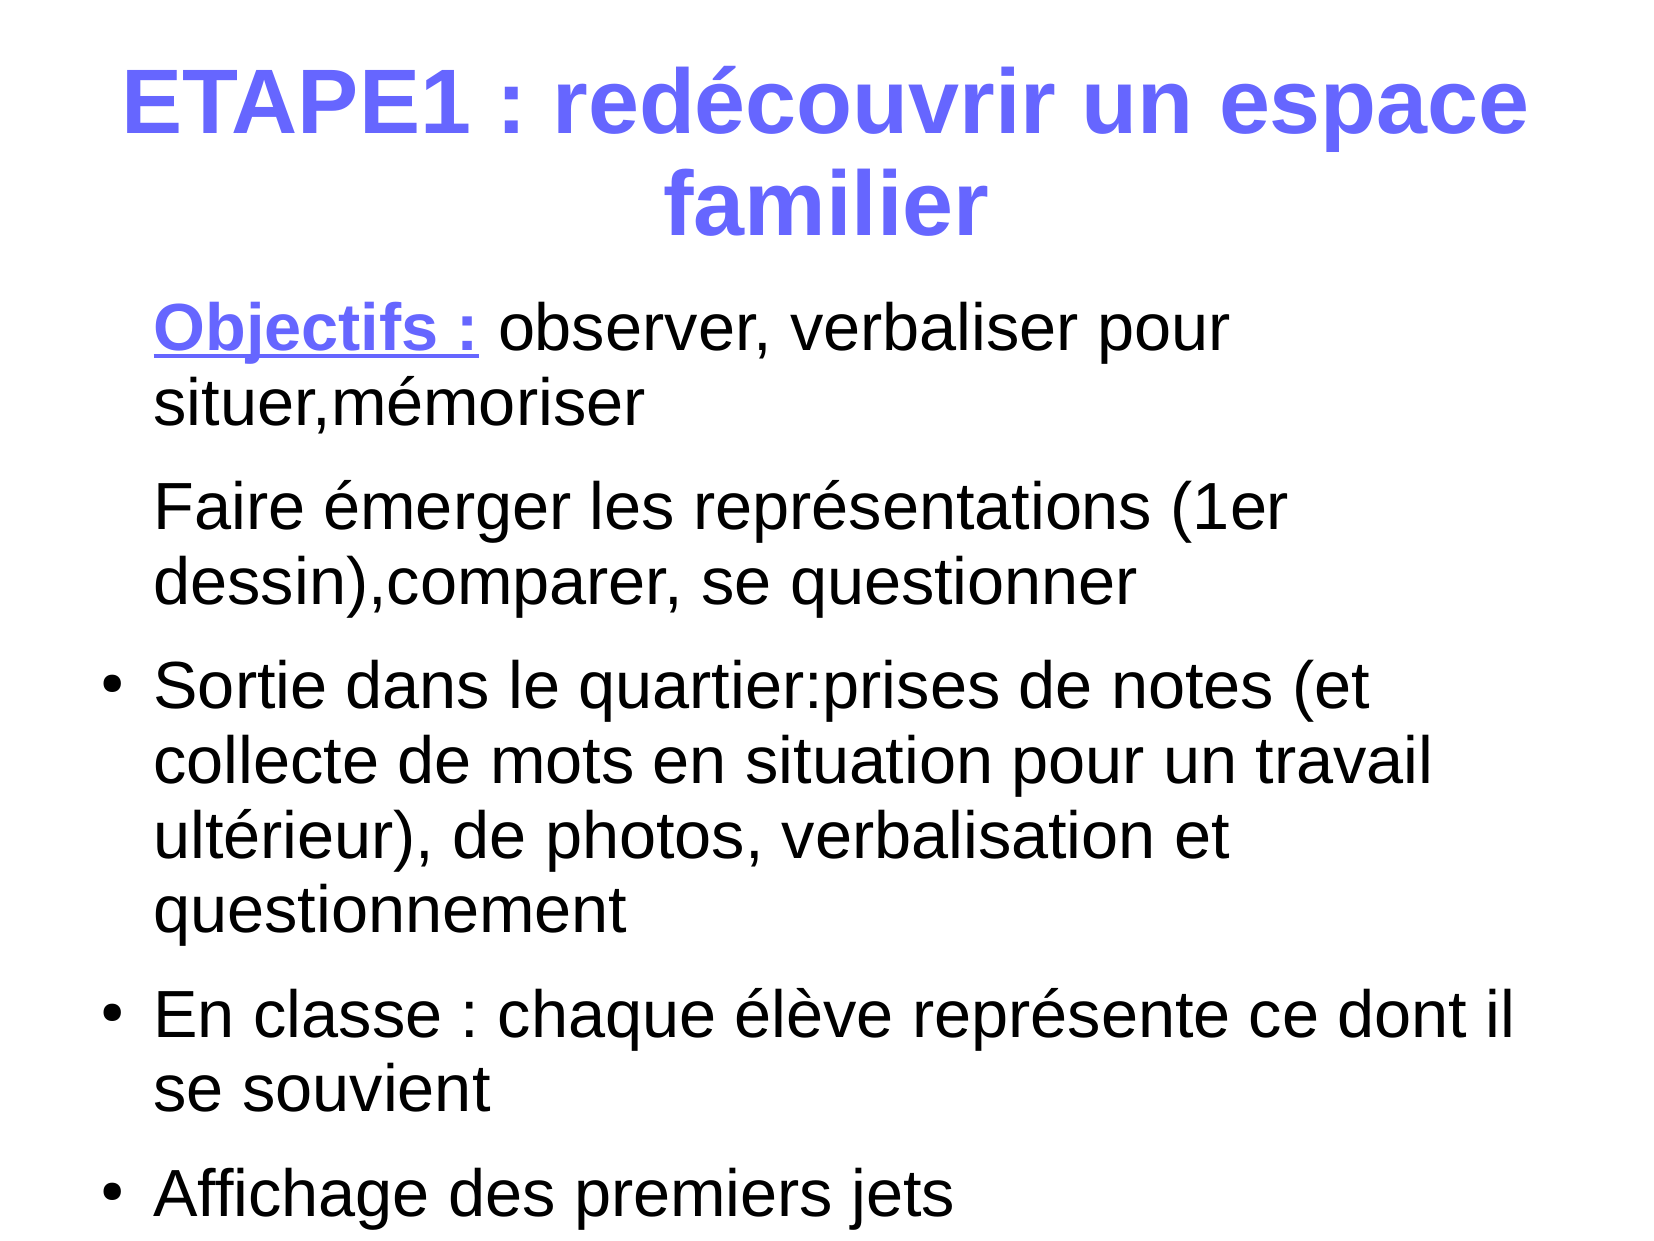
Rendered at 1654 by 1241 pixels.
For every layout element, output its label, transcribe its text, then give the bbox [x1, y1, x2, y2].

list Objectifs : observer, verbaliser pour situer,mémoriser Faire émerger les représentations (1er dessin),comparer, se questionner Sortie dans le quartier:prises de notes (et collecte de mots en situation pour un travail ultérieur), de photos, verbalisation et questionnement En classe : chaque élève représente ce dont il se souvient Affichage des premiers jets [82, 290, 1571, 1241]
title ETAPE1 : redécouvrir un espace familier [82, 49, 1571, 257]
